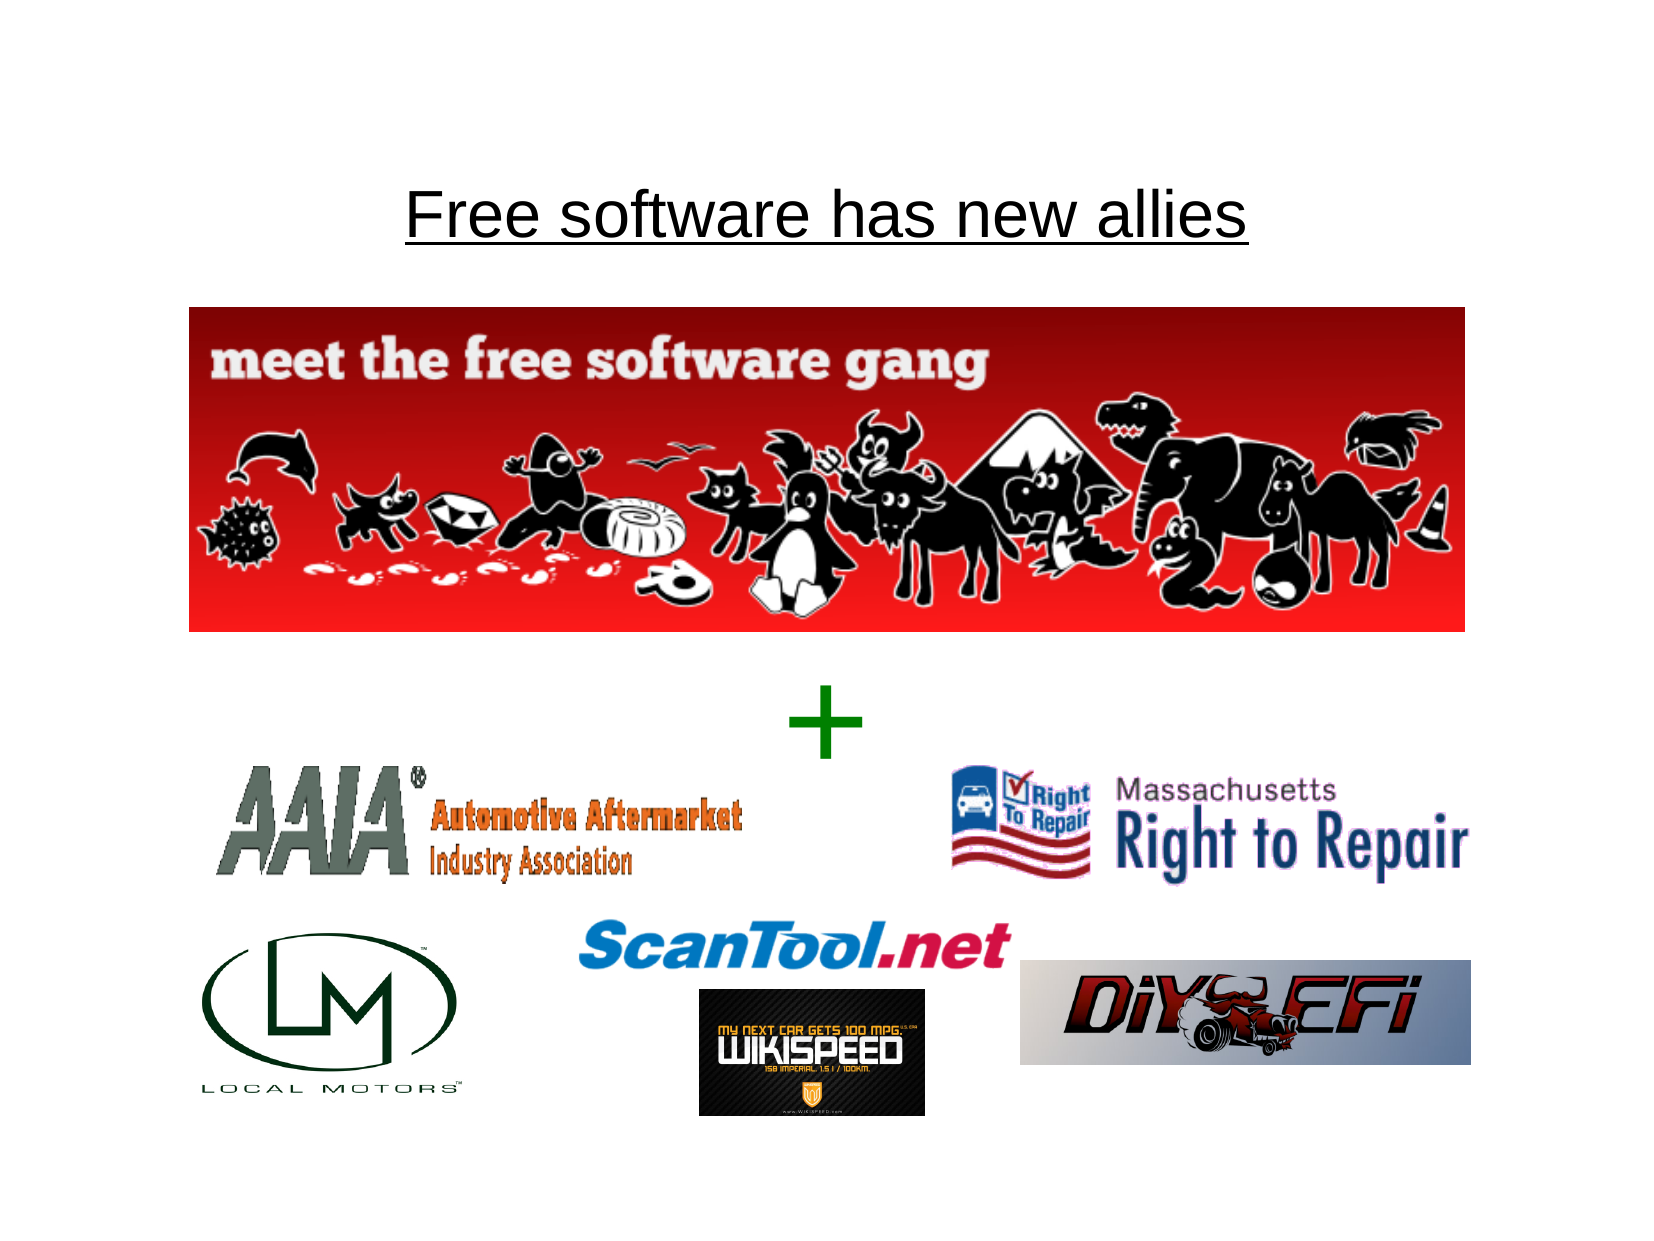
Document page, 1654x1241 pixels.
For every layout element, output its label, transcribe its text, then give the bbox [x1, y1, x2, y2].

text_box + [768, 629, 886, 812]
title Free software has new allies [82, 111, 1571, 319]
picture [699, 989, 925, 1117]
picture [180, 899, 481, 1126]
picture [570, 914, 1471, 1065]
picture [216, 766, 742, 884]
picture [951, 764, 1471, 887]
picture [189, 319, 1465, 632]
